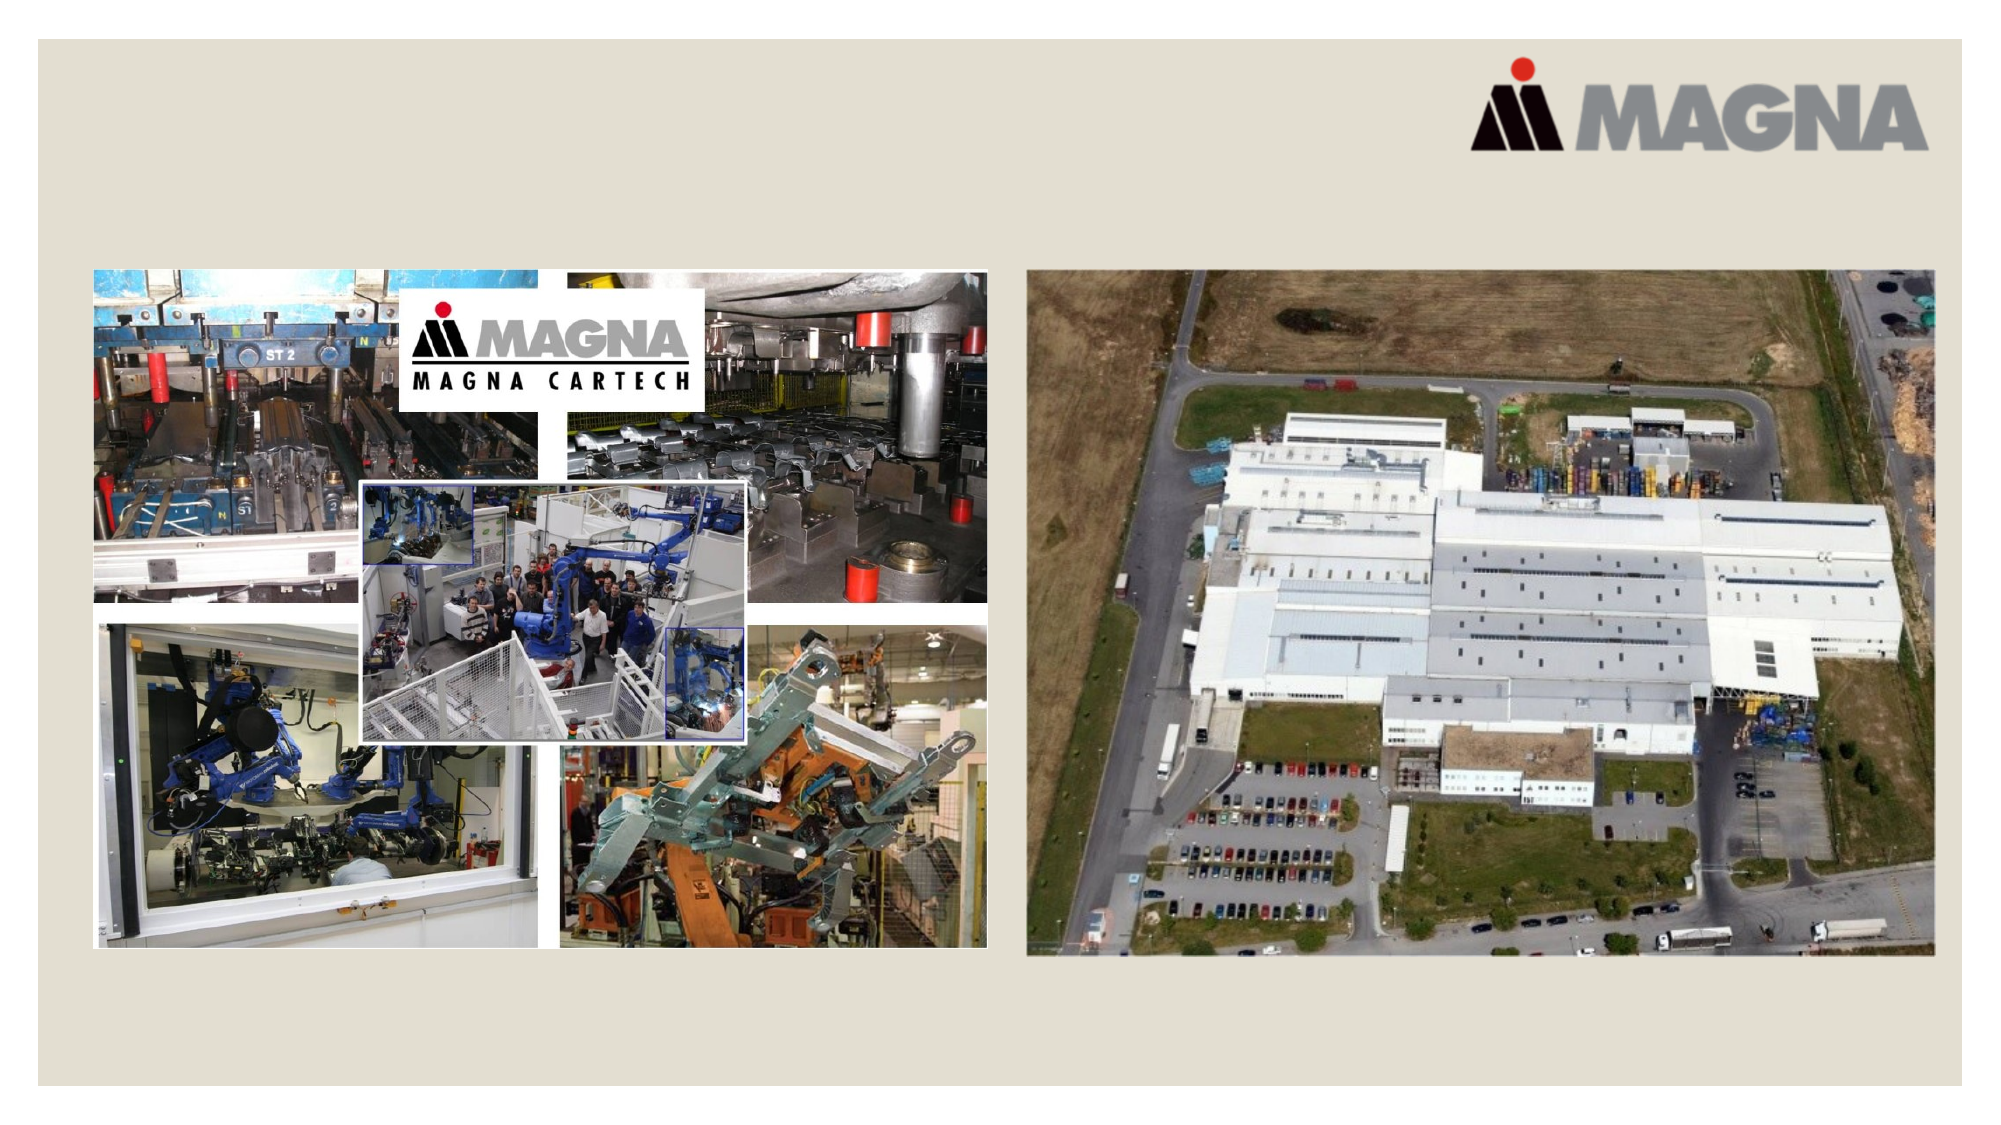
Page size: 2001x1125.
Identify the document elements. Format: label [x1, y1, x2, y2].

picture [93, 269, 988, 949]
picture [1465, 52, 1935, 157]
picture [1026, 269, 1936, 957]
